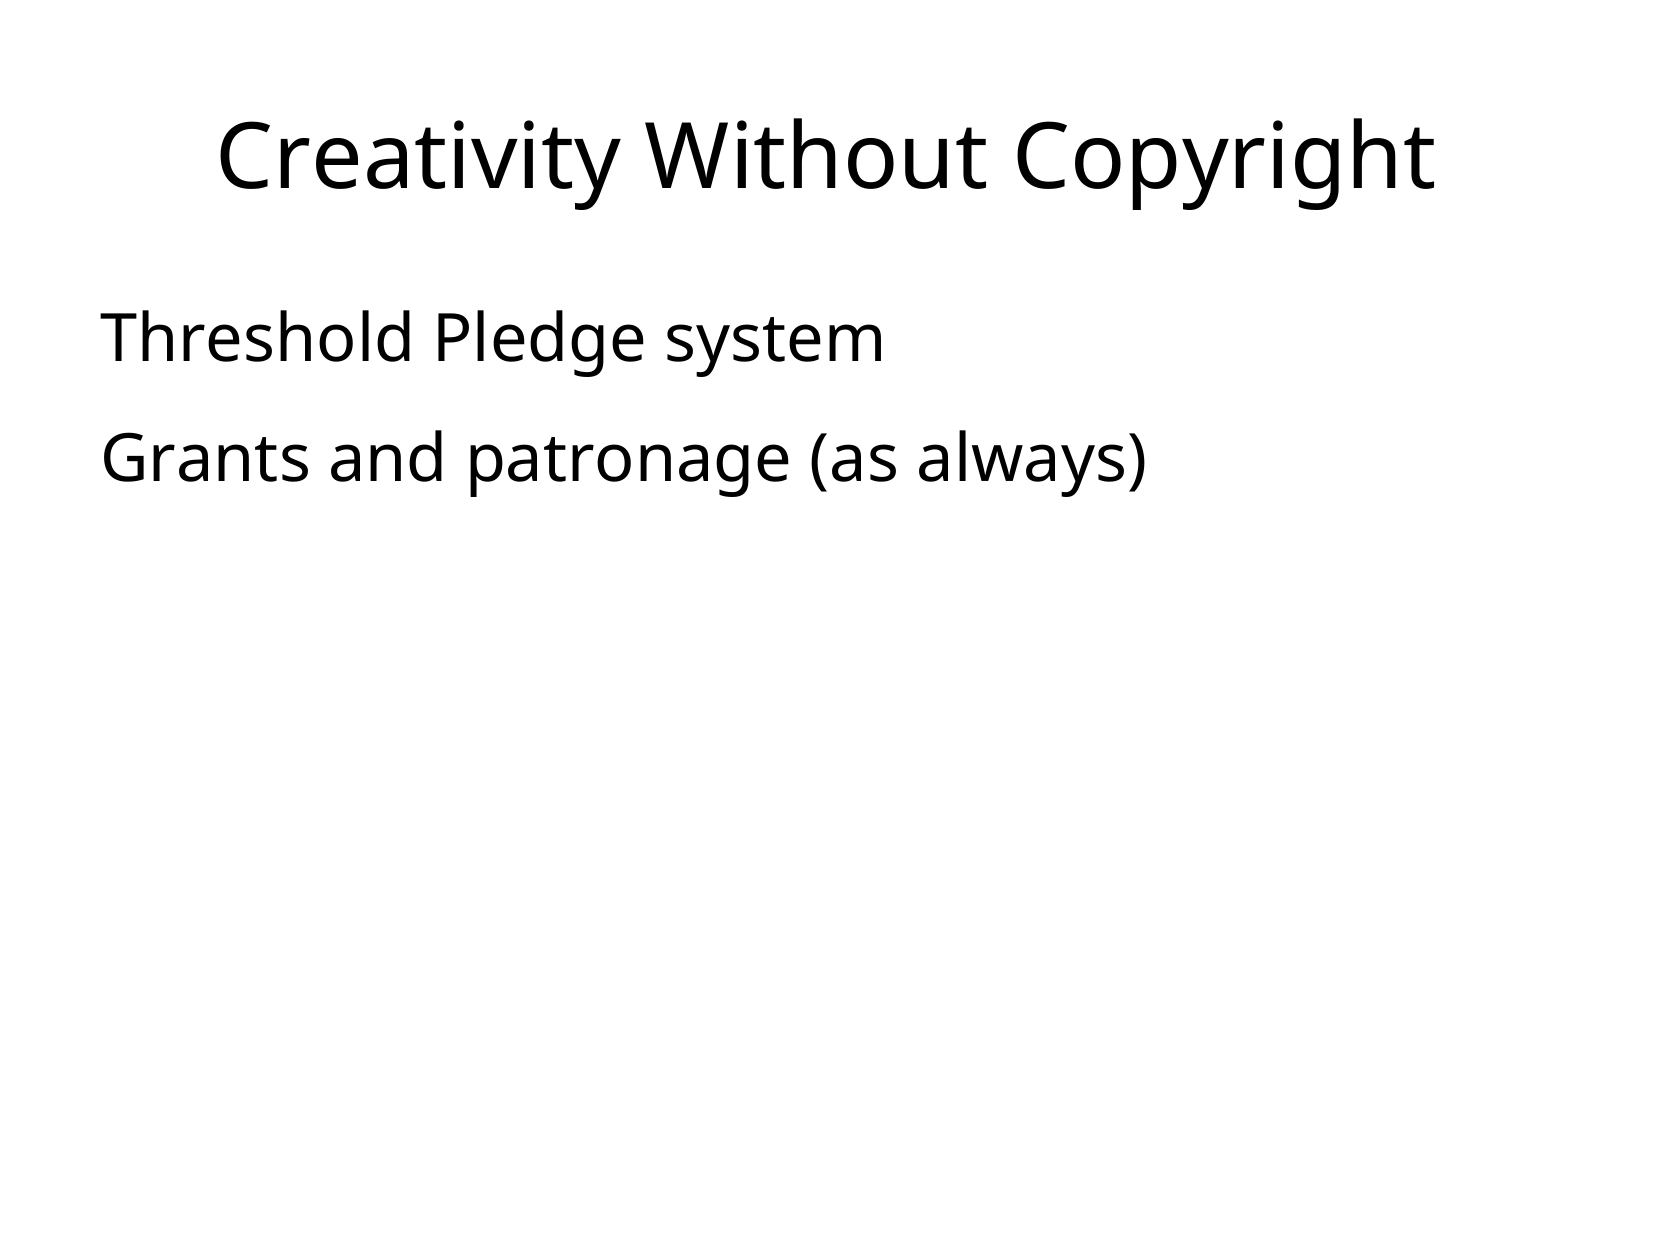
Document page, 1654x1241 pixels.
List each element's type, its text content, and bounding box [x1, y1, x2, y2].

list Threshold Pledge system Grants and patronage (as always) [82, 290, 1571, 1109]
title Creativity Without Copyright [82, 49, 1571, 257]
